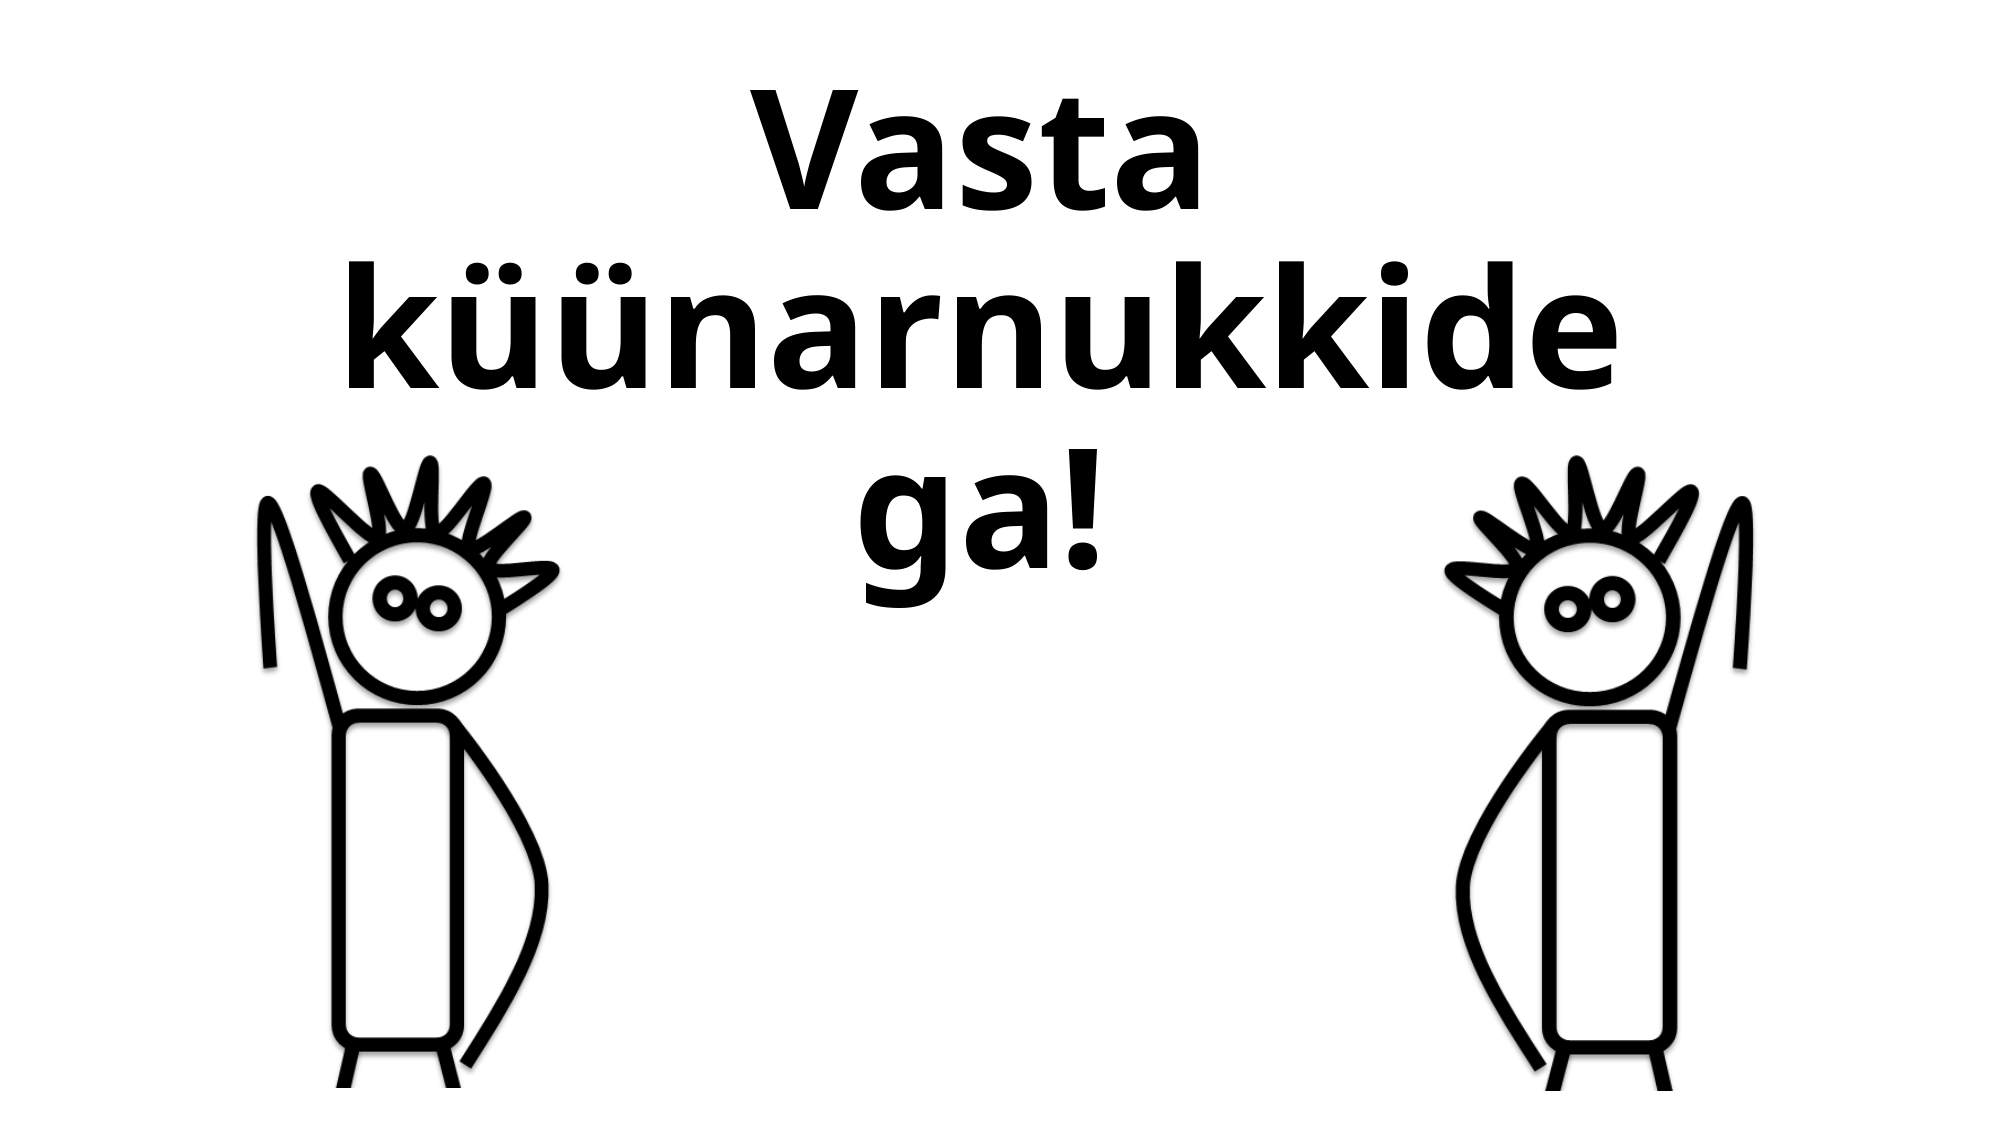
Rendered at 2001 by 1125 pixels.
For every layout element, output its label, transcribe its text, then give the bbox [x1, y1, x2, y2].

picture [232, 452, 568, 1088]
title Vasta küünarnukkidega! [268, 55, 1694, 412]
picture [1436, 452, 1779, 1091]
